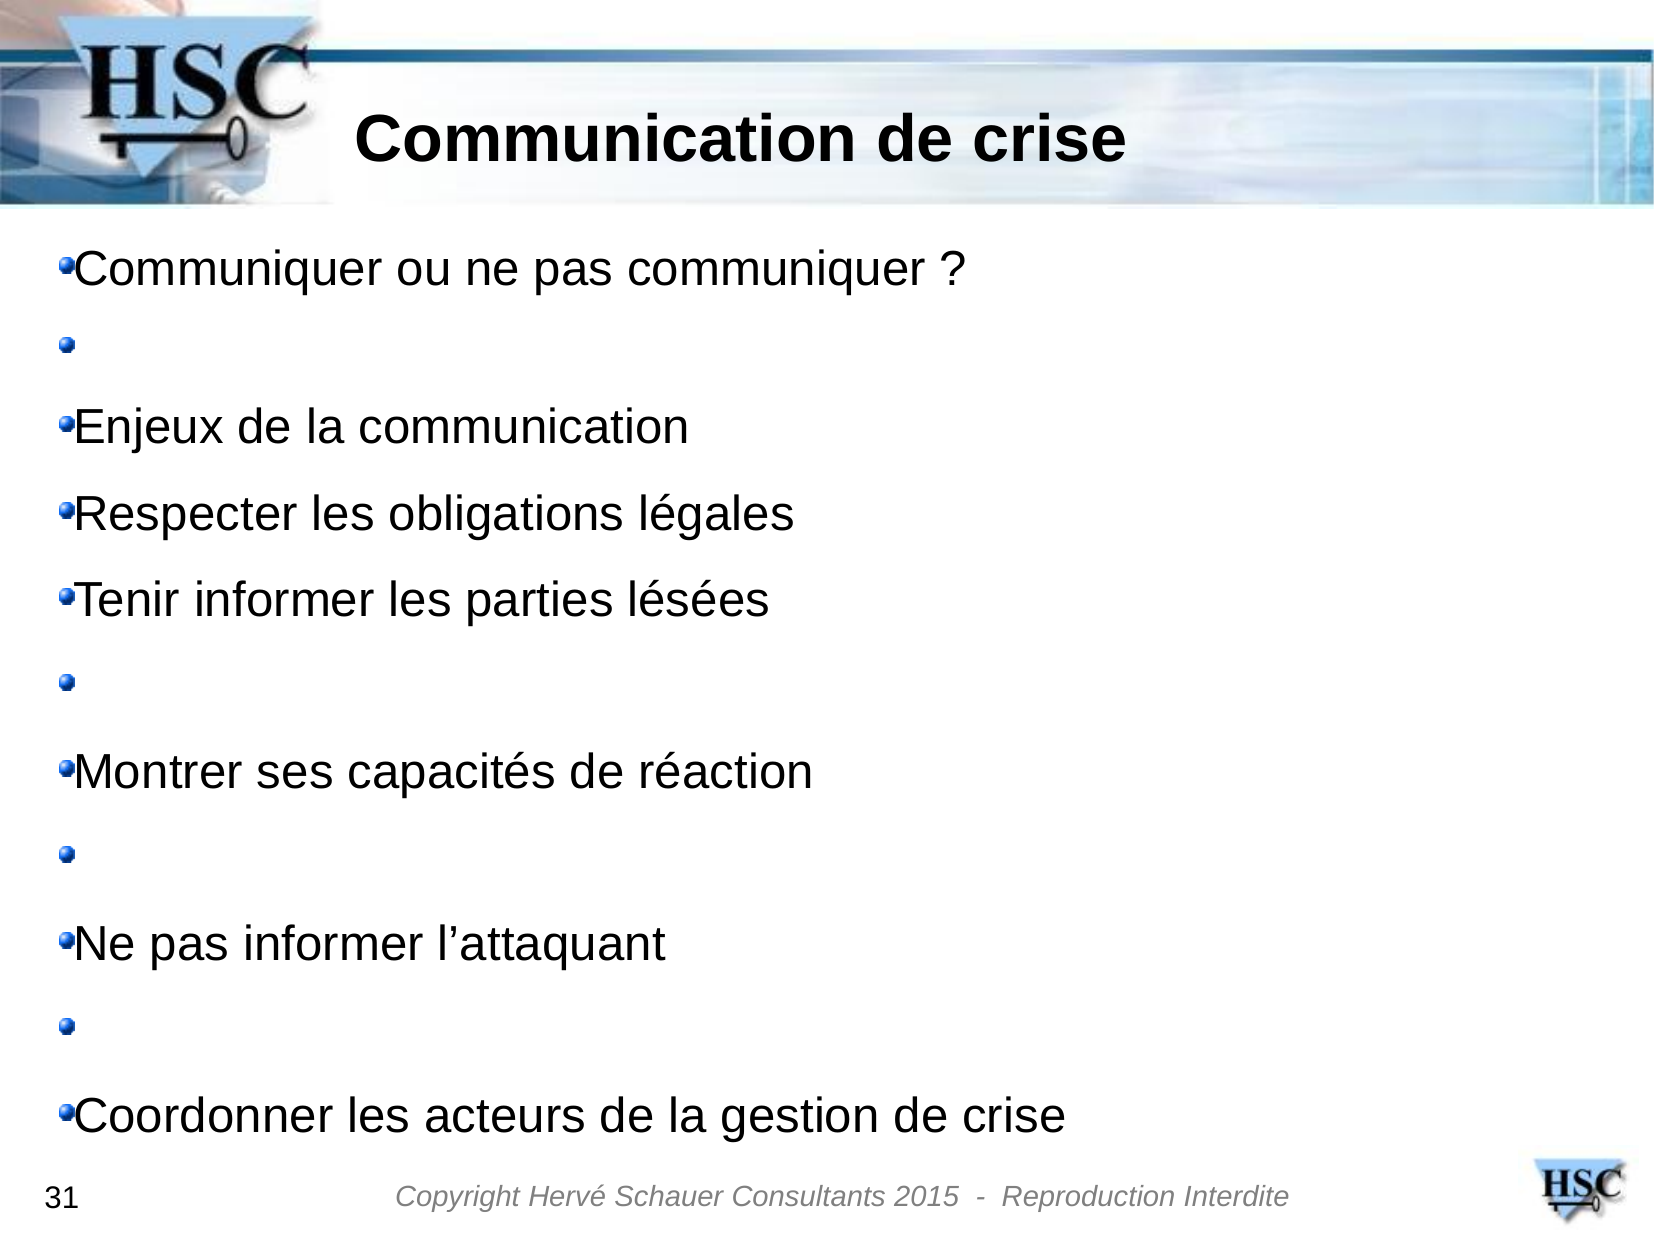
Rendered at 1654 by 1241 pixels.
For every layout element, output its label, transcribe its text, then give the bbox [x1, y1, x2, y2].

list Communiquer ou ne pas communiquer ? Enjeux de la communication Respecter les obligations légales Tenir informer les parties lésées Montrer ses capacités de réaction Ne pas informer l’attaquant Coordonner les acteurs de la gestion de crise [59, 236, 1625, 1143]
title Communication de crise [354, 39, 1654, 232]
